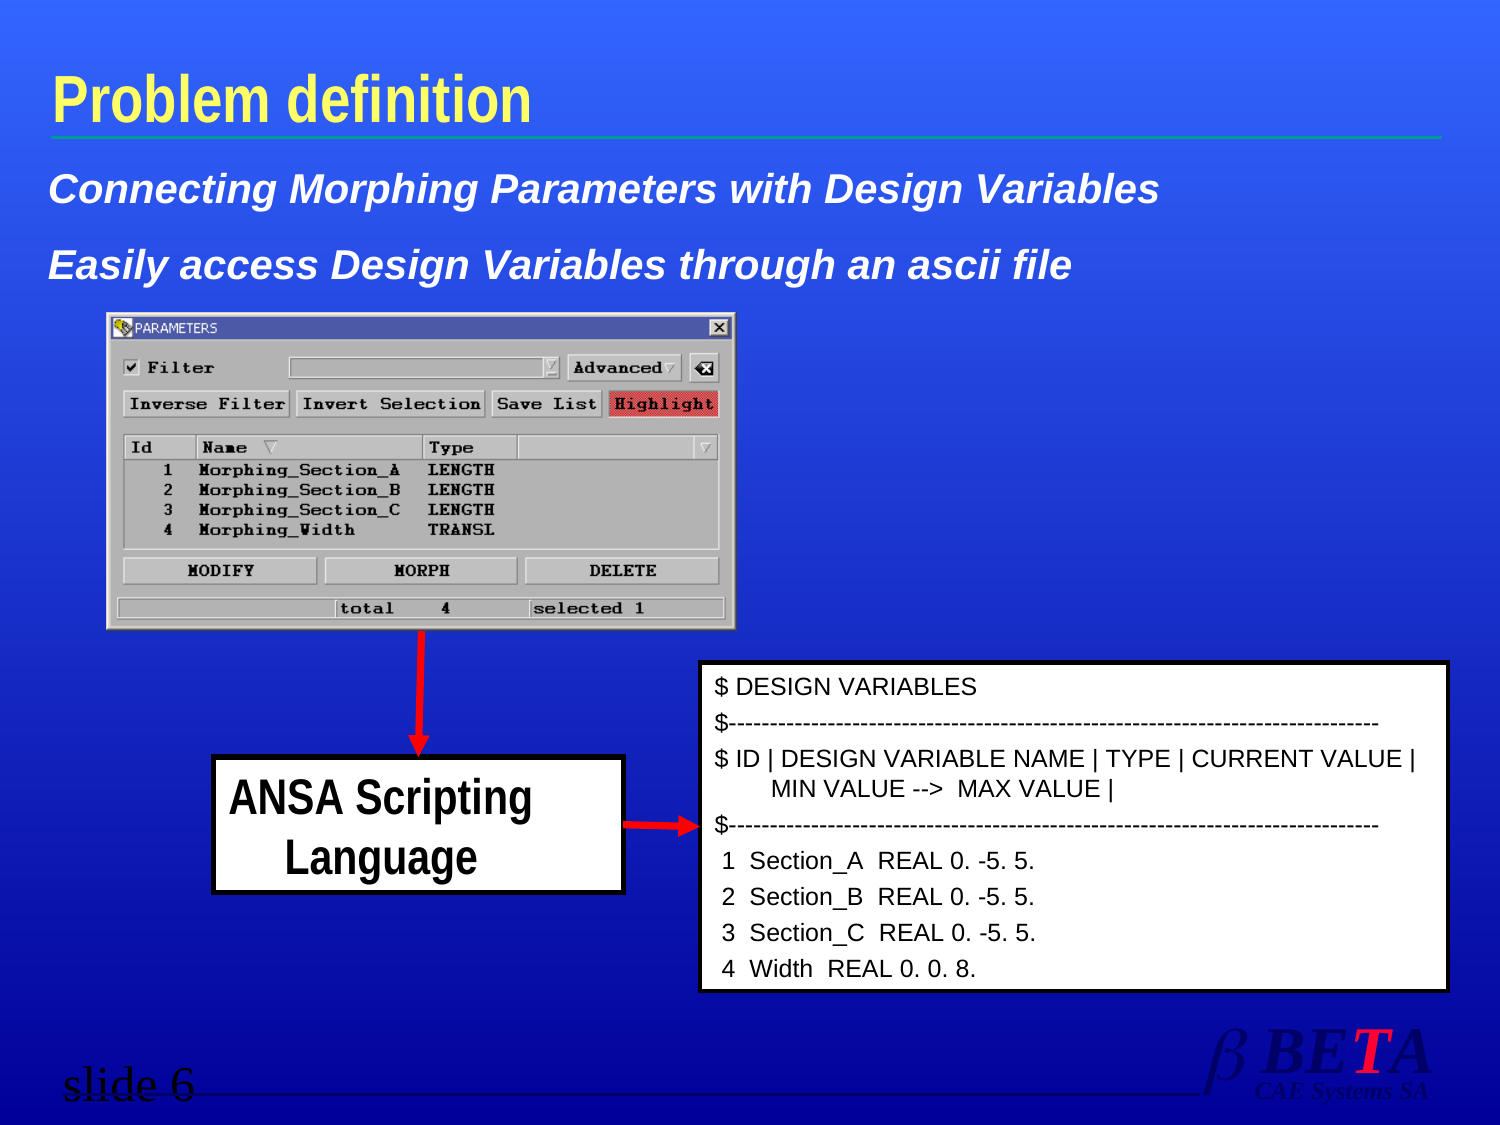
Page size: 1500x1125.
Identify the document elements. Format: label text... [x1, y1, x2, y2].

text_box Connecting Morphing Parameters with Design Variables Easily access Design Variables through an ascii file [33, 154, 1292, 297]
text_box $ DESIGN VARIABLES $------------------------------------------------------------------------------- $ ID | DESIGN VARIABLE NAME | TYPE | CURRENT VALUE | MIN VALUE --> MAX VALUE | $------------------------------------------------------------------------------- 1 Section_A REAL 0. -5. 5. 2 Section_B REAL 0. -5. 5. 3 Section_C REAL 0. -5. 5. 4 Width REAL 0. 0. 8. [699, 662, 1448, 991]
title Problem definition [37, 48, 1450, 144]
text_box ANSA Scripting Language [213, 756, 624, 893]
picture [106, 312, 737, 632]
